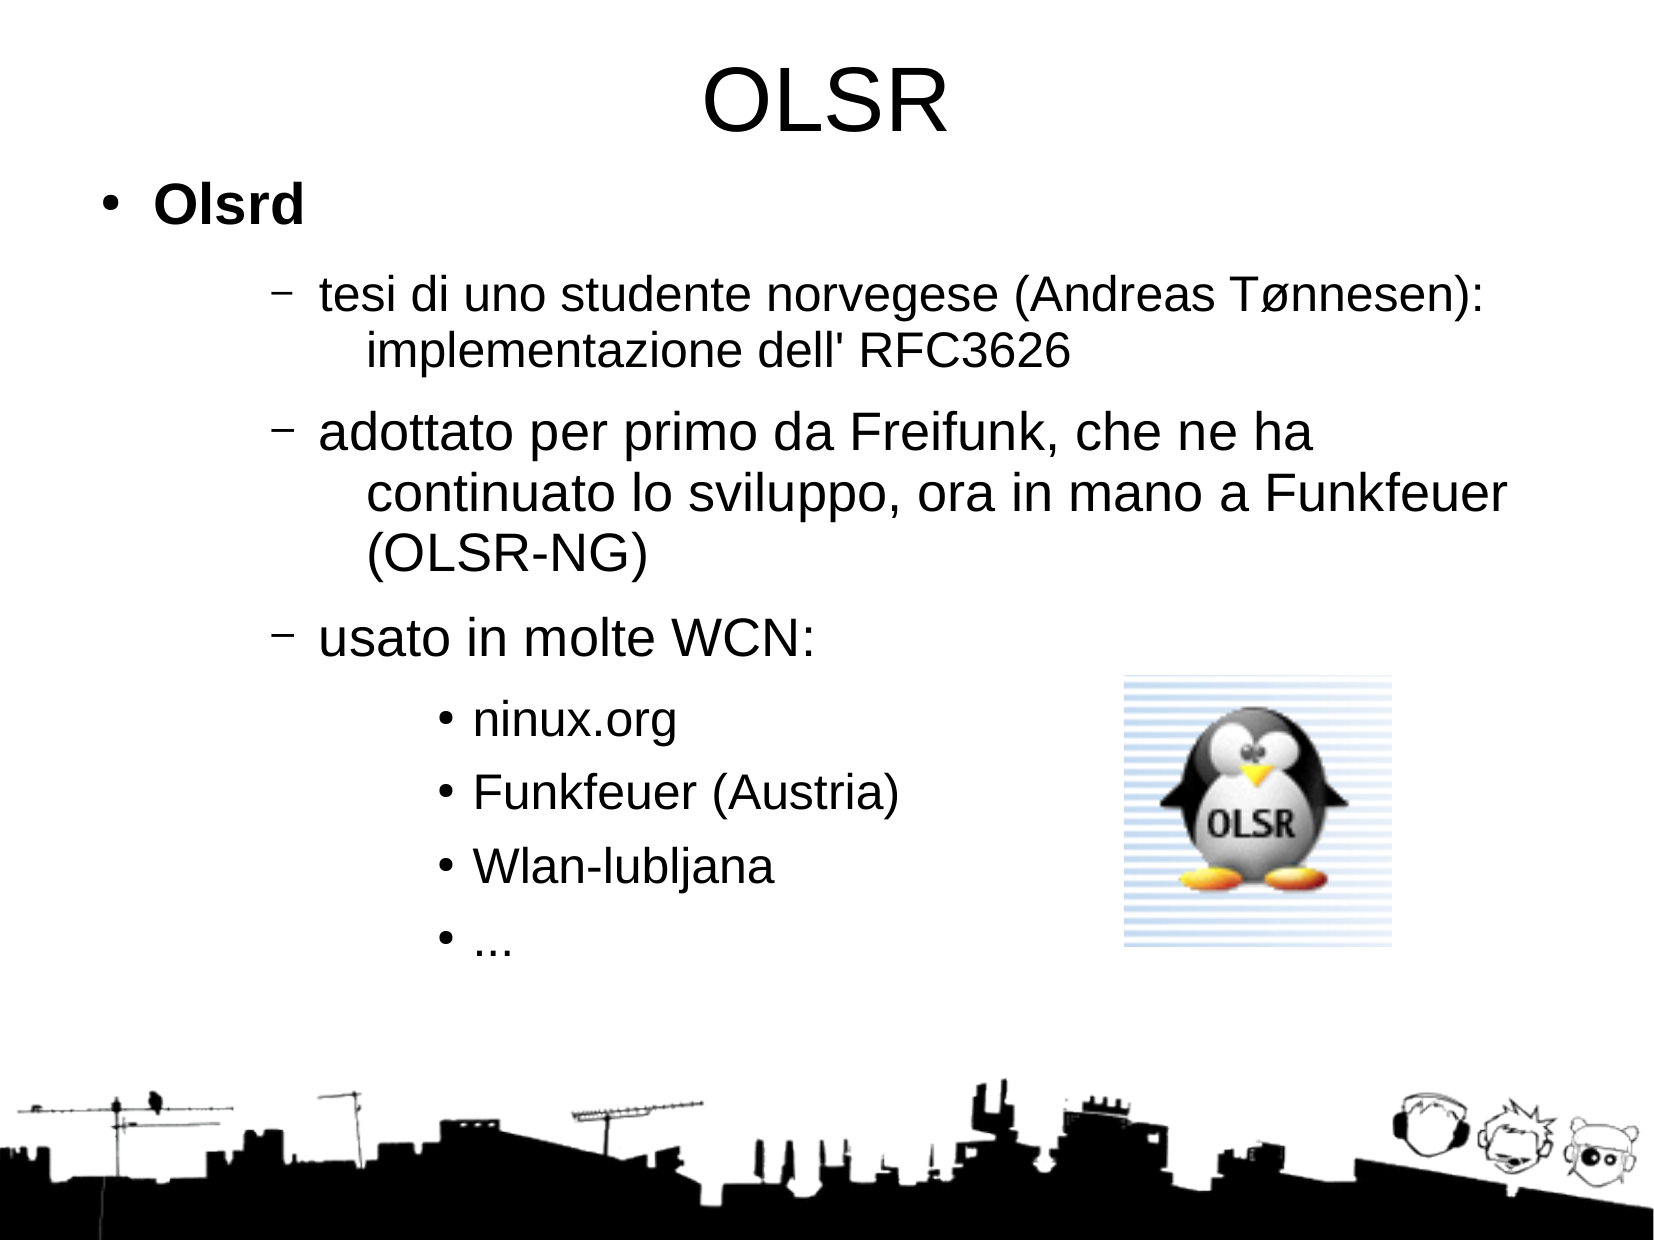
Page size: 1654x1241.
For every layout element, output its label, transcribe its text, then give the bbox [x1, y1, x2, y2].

list Olsrd tesi di uno studente norvegese (Andreas Tønnesen): implementazione dell' RFC3626 adottato per primo da Freifunk, che ne ha continuato lo sviluppo, ora in mano a Funkfeuer (OLSR-NG) usato in molte WCN: ninux.org Funkfeuer (Austria) Wlan-lubljana ... [82, 172, 1571, 1043]
title OLSR [82, 3, 1571, 172]
picture [1123, 675, 1393, 947]
picture [0, 1077, 1654, 1240]
